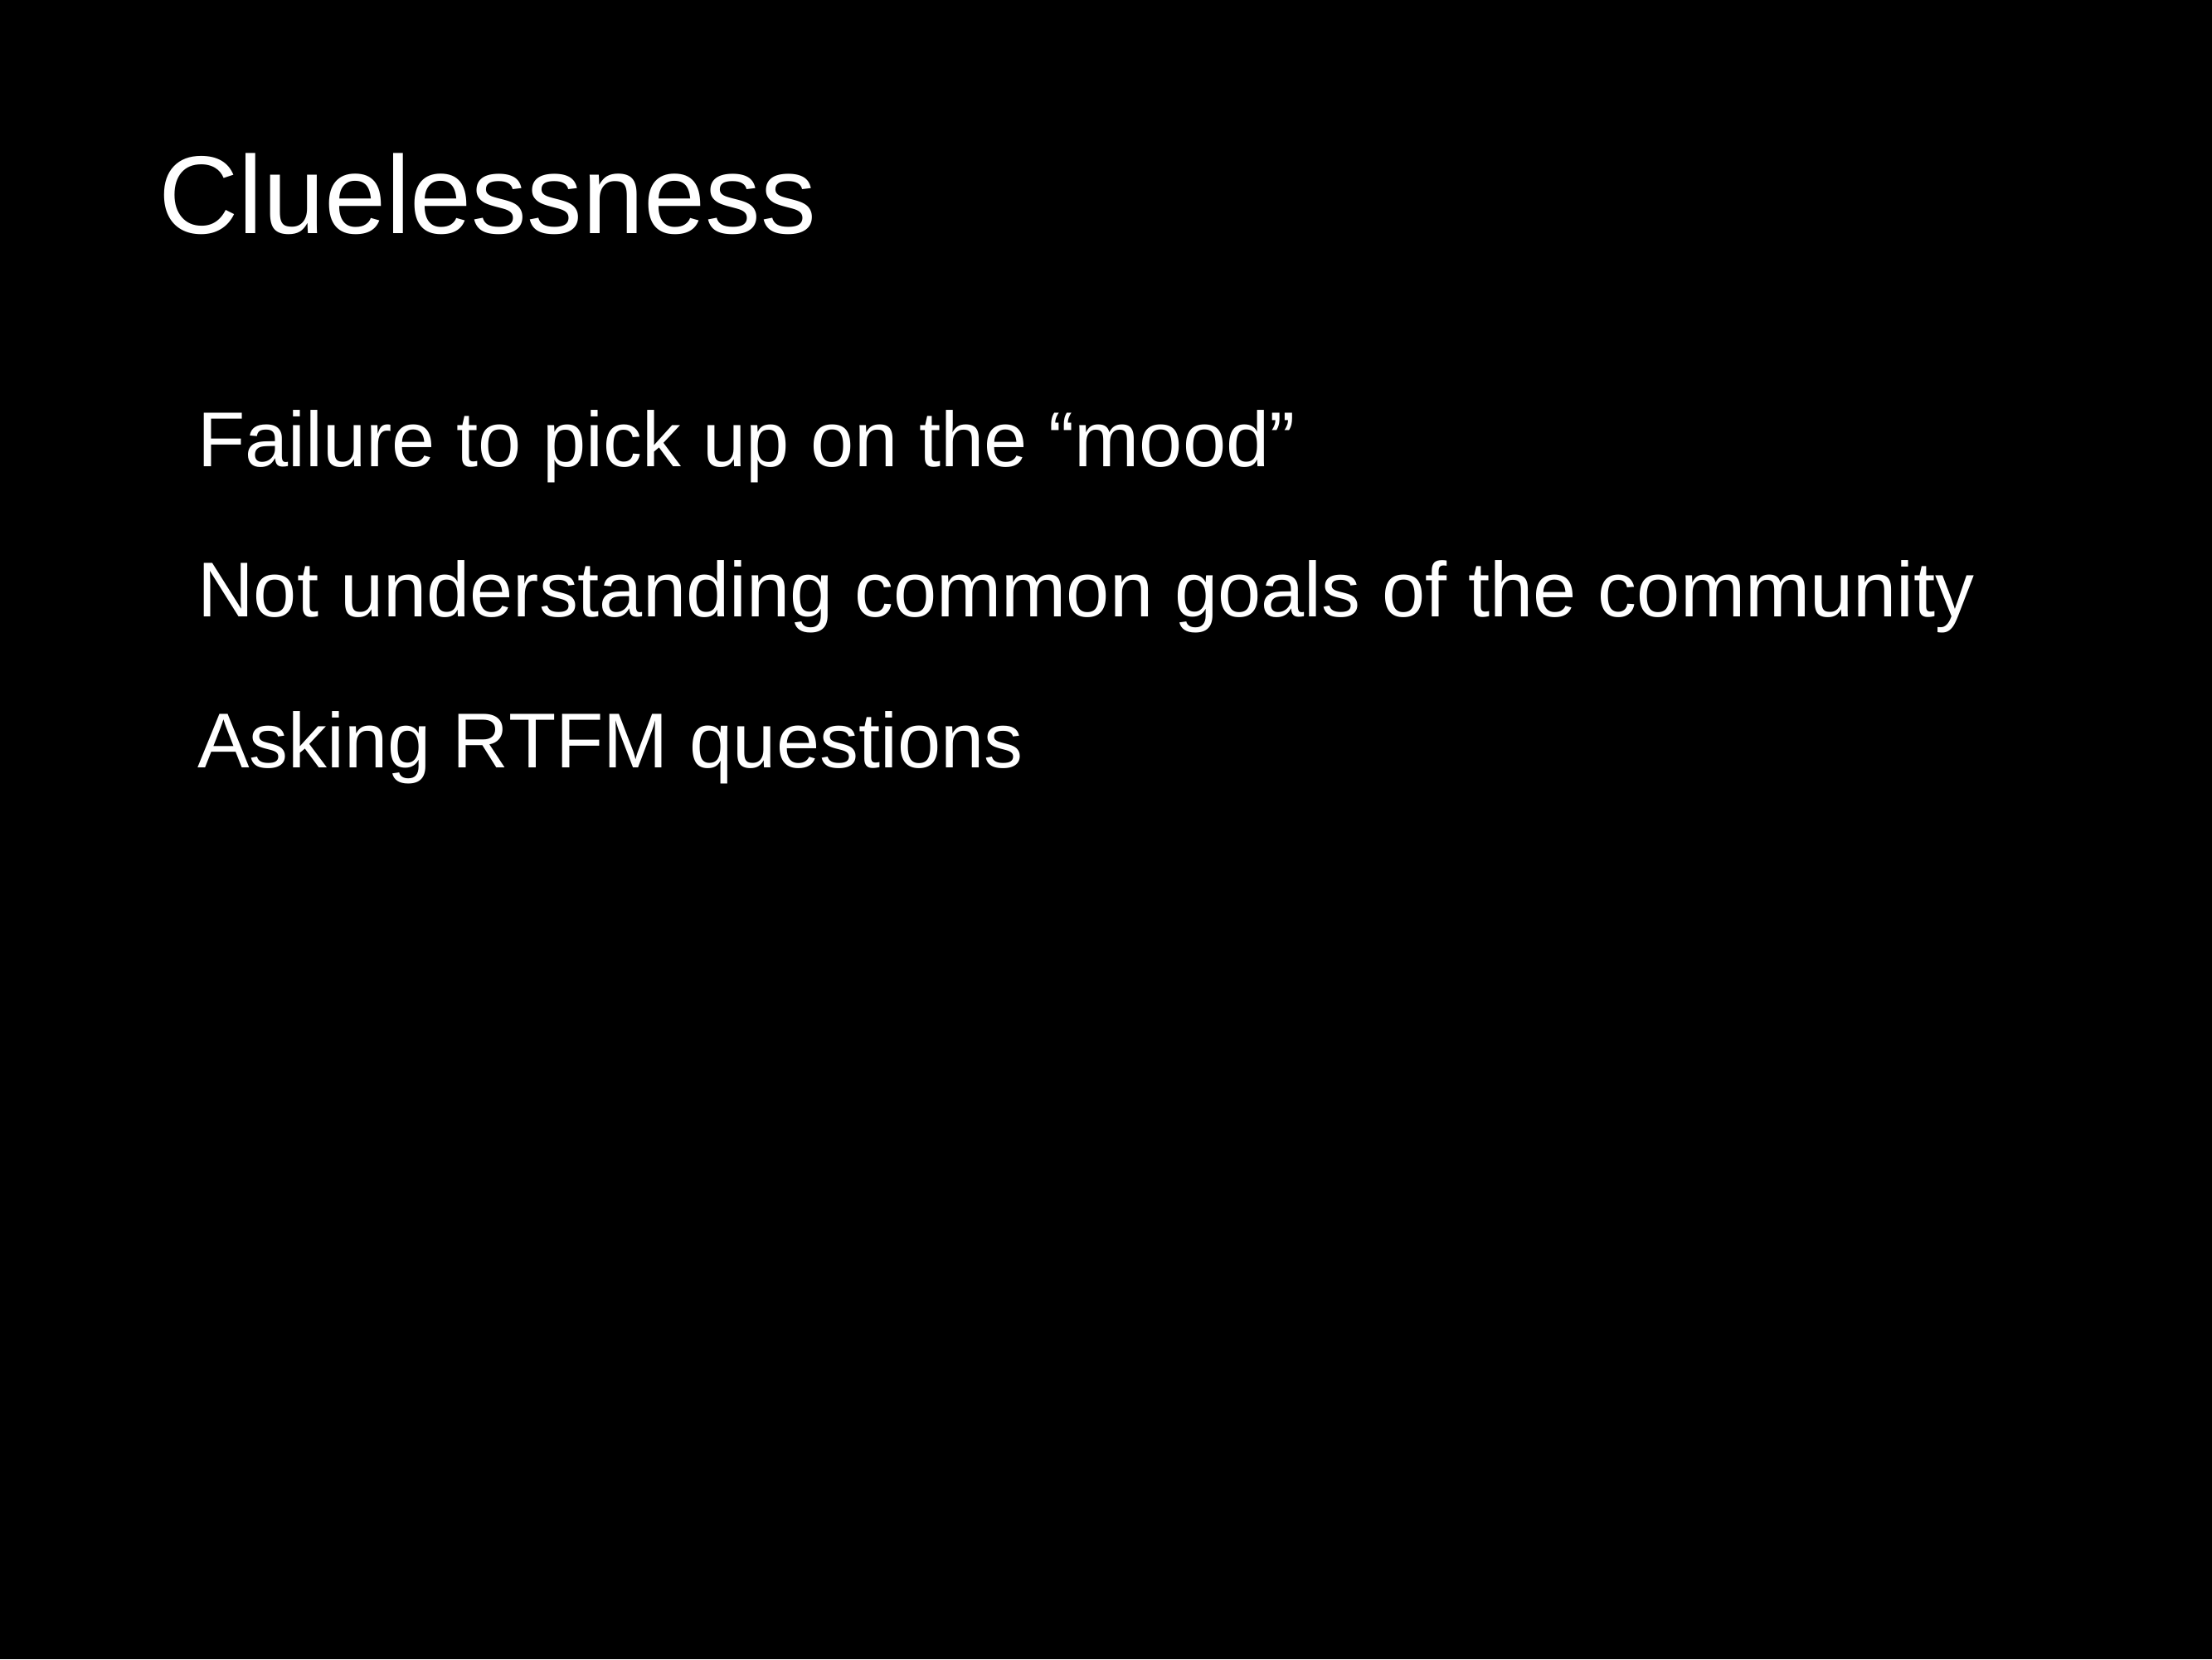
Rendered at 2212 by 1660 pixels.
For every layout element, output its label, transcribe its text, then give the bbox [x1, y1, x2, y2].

title Cluelessness [152, 79, 2059, 312]
list Failure to pick up on the “mood” Not understanding common goals of the community Asking RTFM questions [152, 345, 2059, 1365]
